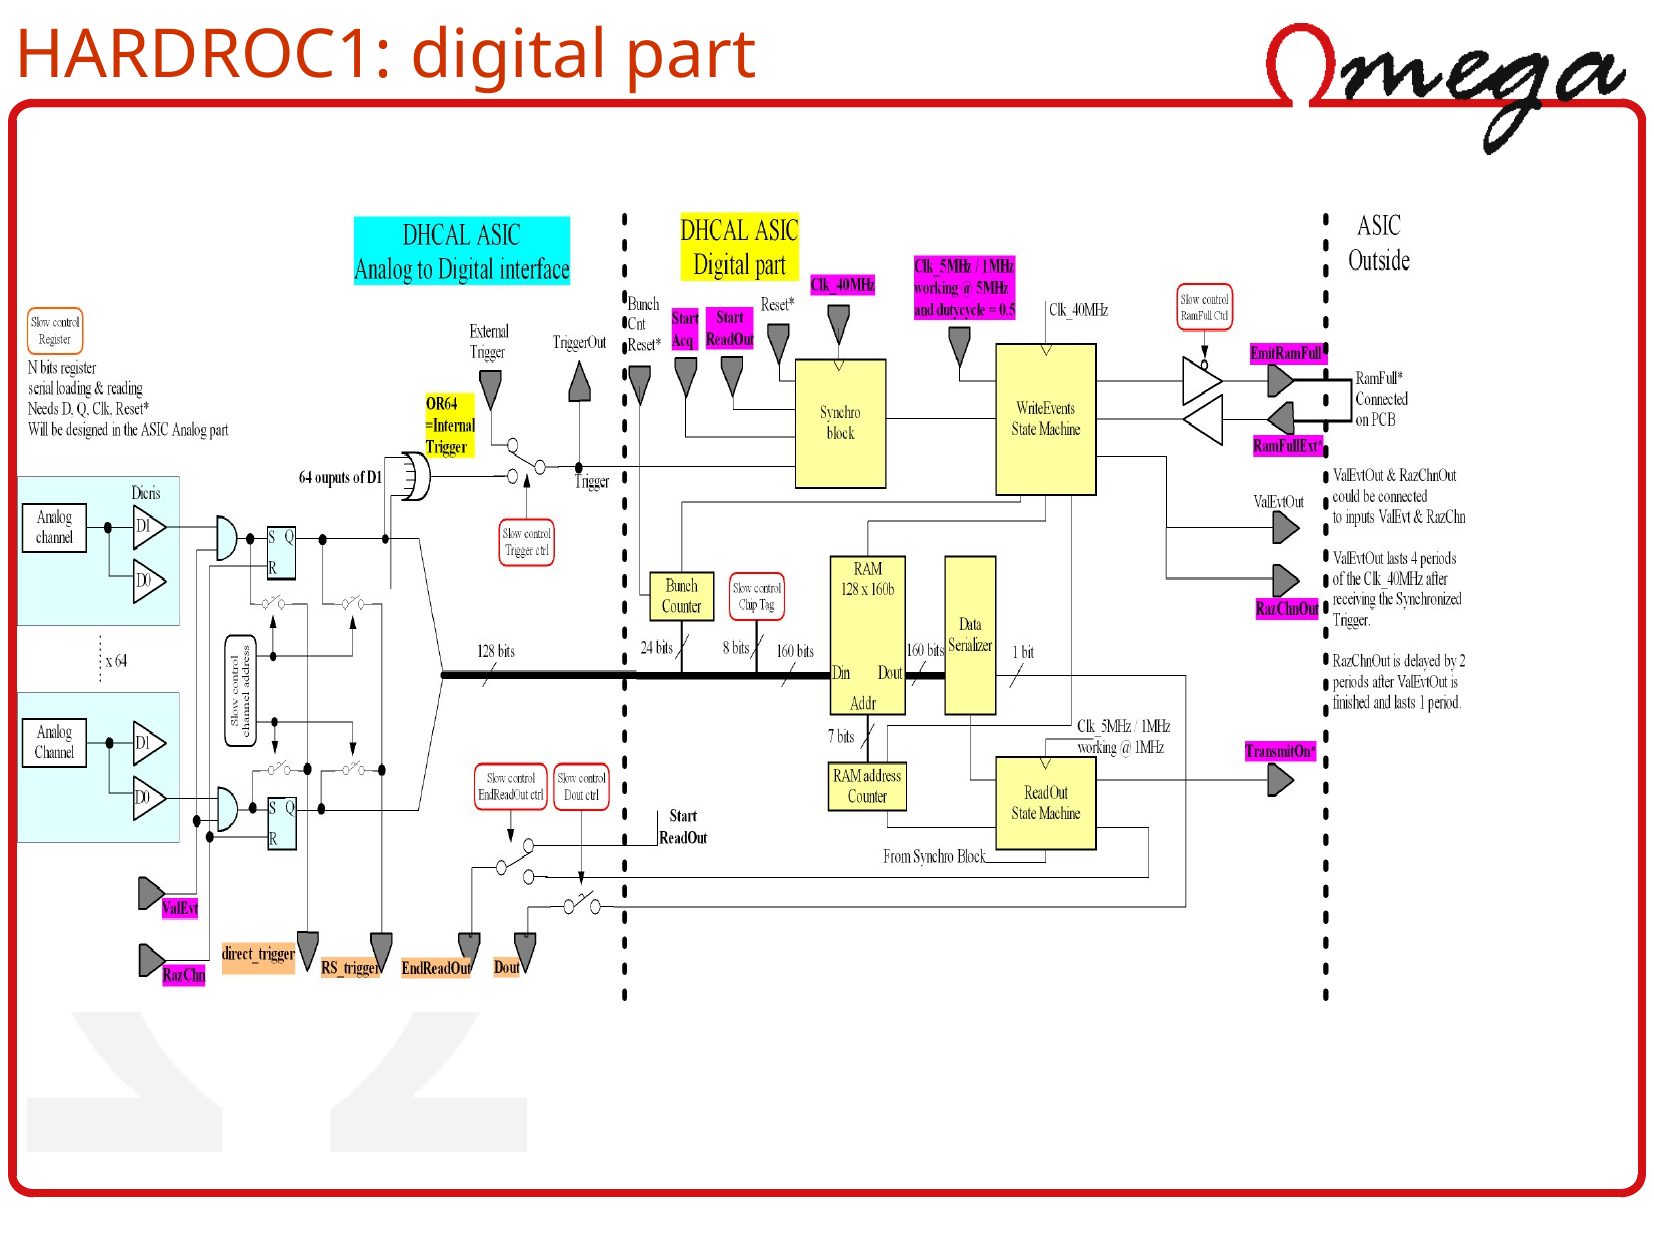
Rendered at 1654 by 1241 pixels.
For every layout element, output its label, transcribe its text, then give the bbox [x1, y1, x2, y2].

picture [17, 208, 1465, 1152]
title HARDROC1: digital part [0, 0, 1152, 102]
picture [30, 23, 1626, 155]
